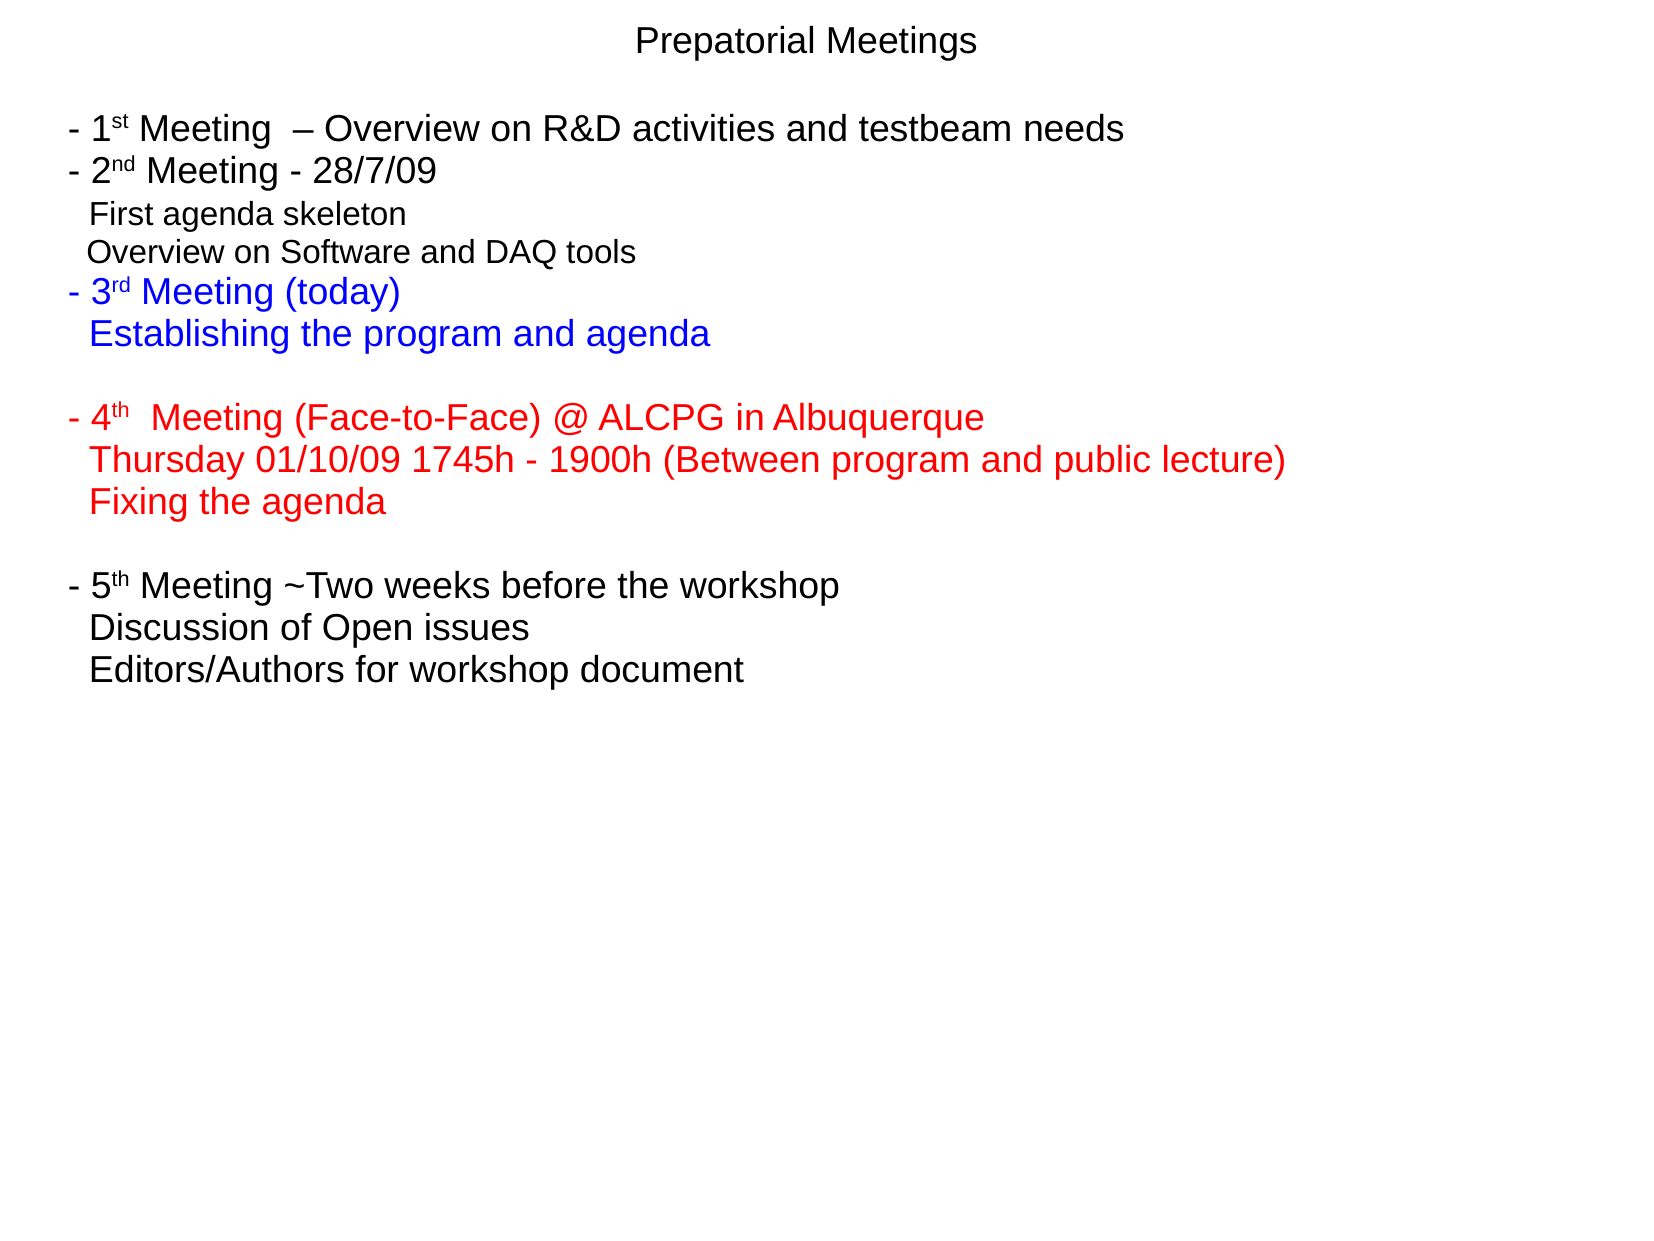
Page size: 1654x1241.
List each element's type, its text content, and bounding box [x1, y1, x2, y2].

text_box - 1st Meeting – Overview on R&D activities and testbeam needs - 2nd Meeting - 28/7/09 First agenda skeleton Overview on Software and DAQ tools - 3rd Meeting (today) Establishing the program and agenda - 4th Meeting (Face-to-Face) @ ALCPG in Albuquerque Thursday 01/10/09 1745h - 1900h (Between program and public lecture) Fixing the agenda - 5th Meeting ~Two weeks before the workshop Discussion of Open issues Editors/Authors for workshop document [53, 100, 1288, 890]
text_box Prepatorial Meetings [620, 12, 992, 83]
